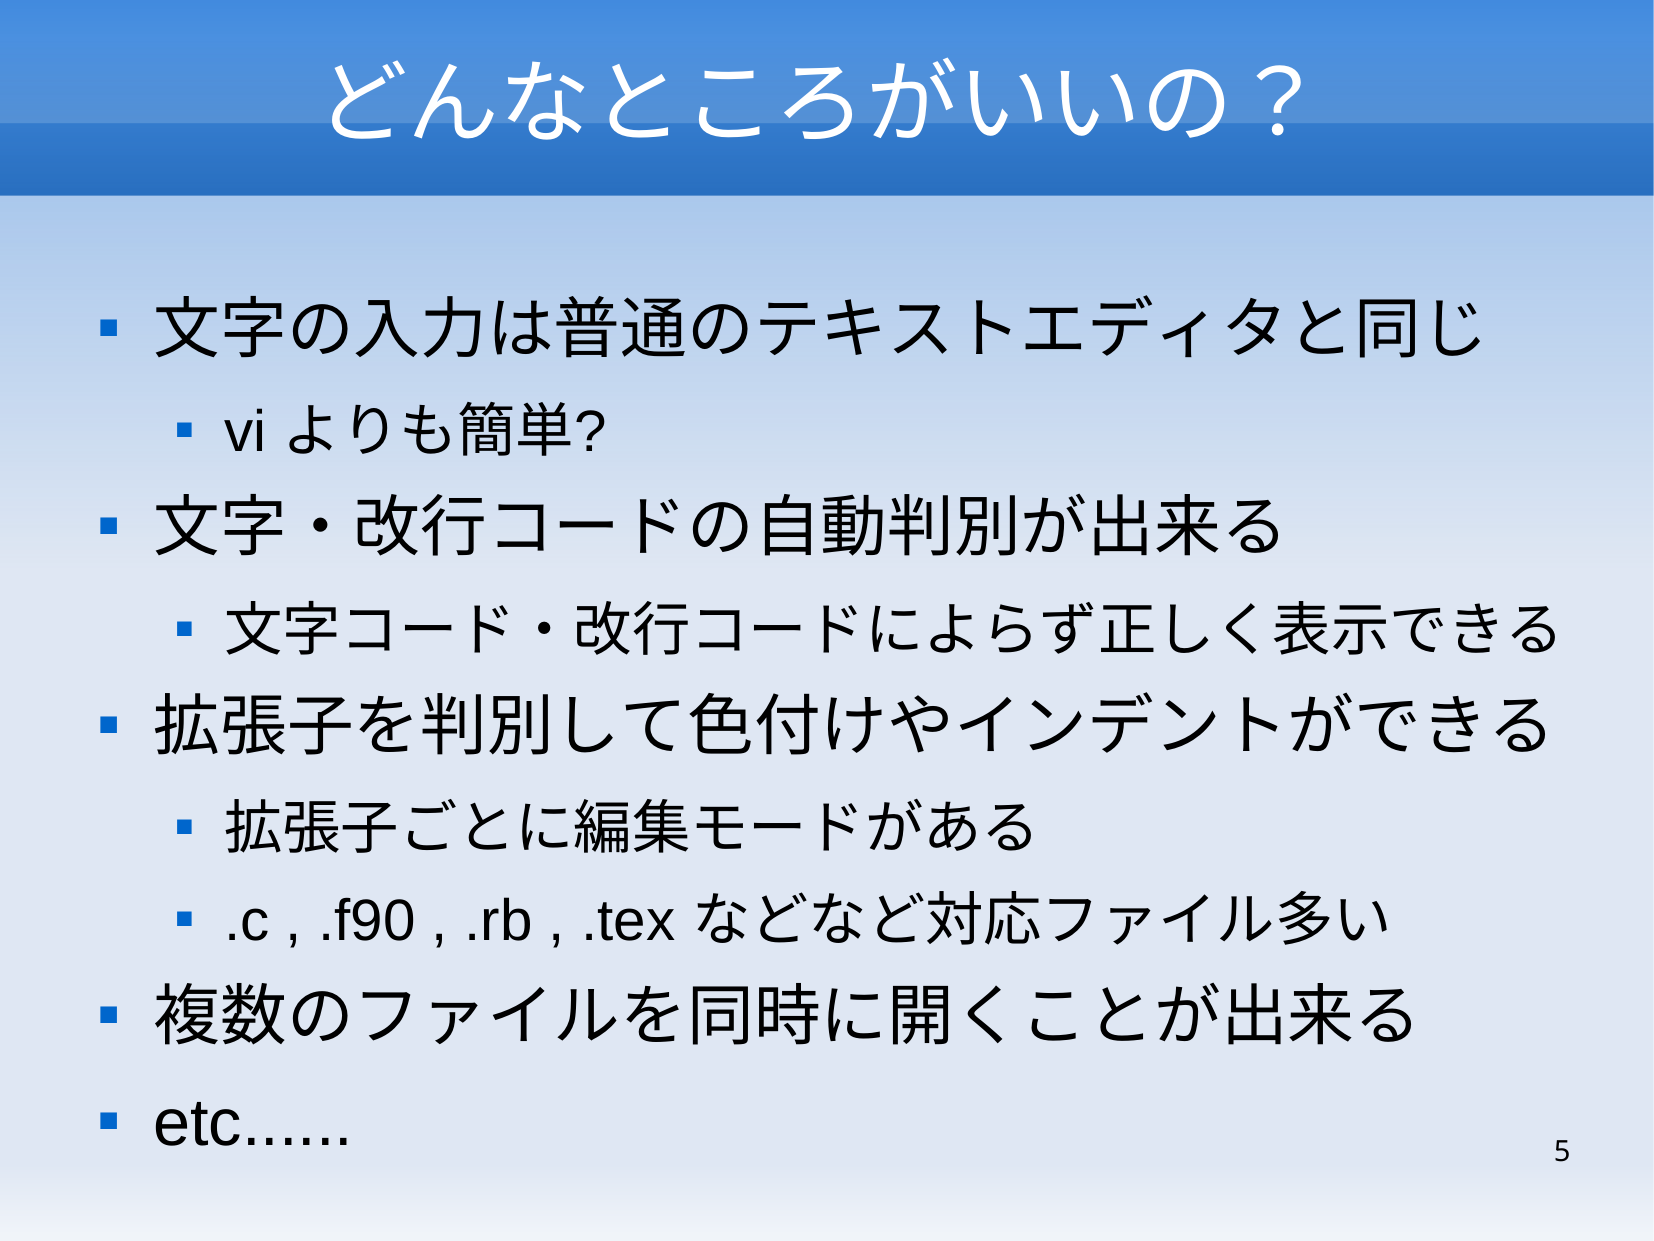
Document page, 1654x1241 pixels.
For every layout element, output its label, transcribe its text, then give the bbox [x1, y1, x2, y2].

list 文字の入力は普通のテキストエディタと同じ vi よりも簡単? 文字・改行コードの自動判別が出来る 文字コード・改行コードによらず正しく表示できる 拡張子を判別して色付けやインデントができる 拡張子ごとに編集モードがある .c , .f90 , .rb , .tex などなど対応ファイル多い 複数のファイルを同時に開くことが出来る etc...... [82, 290, 1571, 1160]
picture [0, 0, 1654, 1241]
title どんなところがいいの？ [76, 7, 1565, 200]
